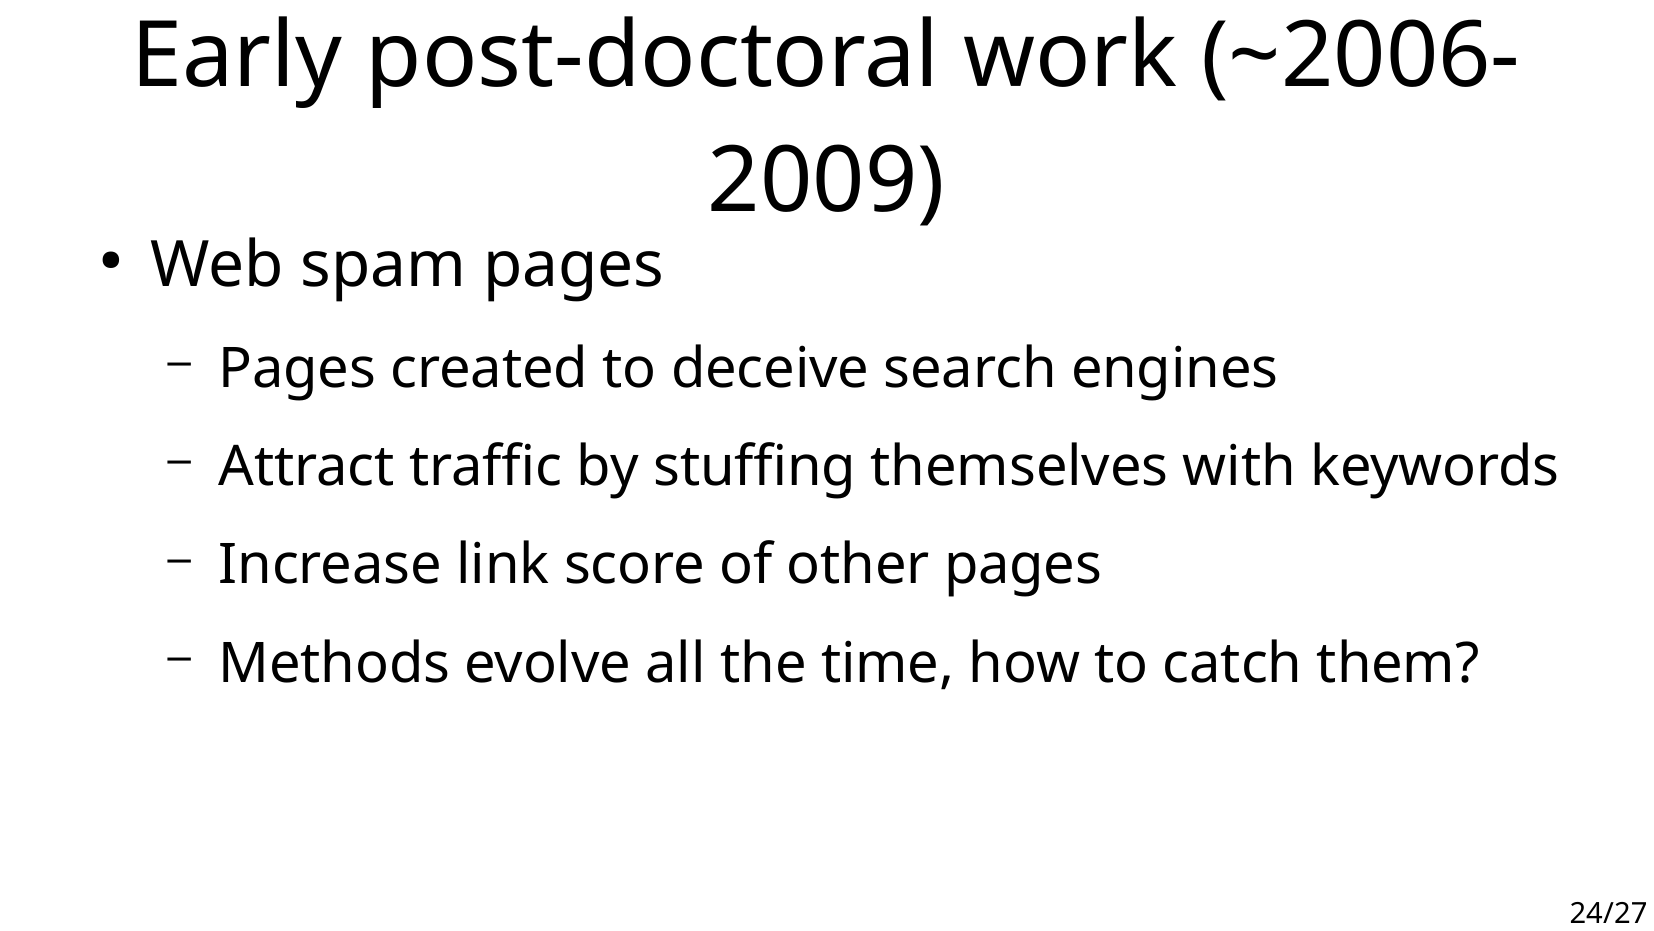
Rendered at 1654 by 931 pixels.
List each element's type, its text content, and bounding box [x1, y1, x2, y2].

title Early post-doctoral work (~2006-2009) [82, 1, 1571, 217]
list Web spam pages Pages created to deceive search engines Attract traffic by stuffing themselves with keywords Increase link score of other pages Methods evolve all the time, how to catch them? [82, 217, 1571, 758]
